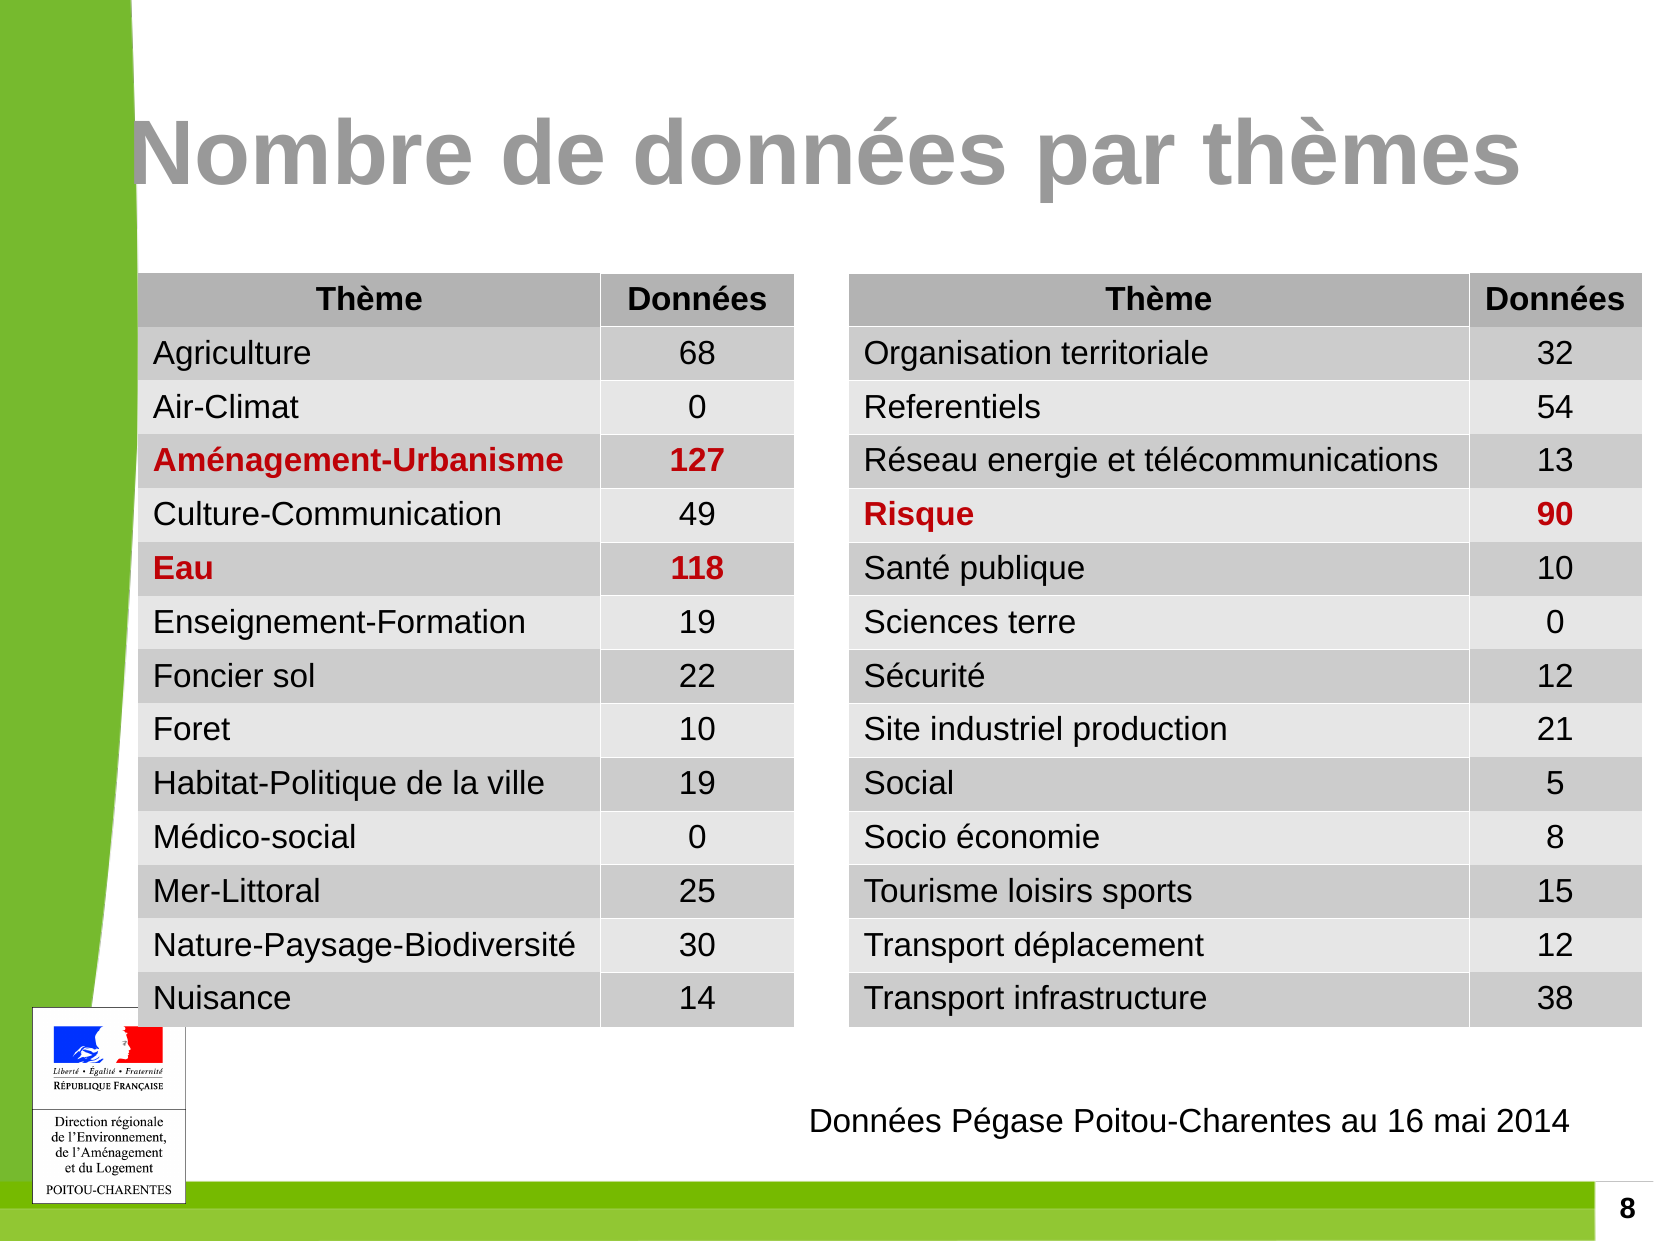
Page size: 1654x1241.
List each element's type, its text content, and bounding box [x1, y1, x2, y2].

table_cell [794, 434, 849, 488]
table_cell Culture-Communication [138, 488, 600, 542]
table_cell [794, 972, 849, 1027]
table_cell Santé publique [849, 543, 1469, 595]
table_cell Socio économie [849, 812, 1469, 864]
table_cell 12 [1470, 649, 1642, 703]
table_cell 127 [601, 435, 794, 488]
table_cell [794, 918, 849, 972]
table_cell [794, 327, 849, 380]
table_cell 0 [601, 381, 794, 434]
table_cell 21 [1470, 703, 1642, 757]
table_cell [794, 703, 849, 757]
table_cell Site industriel production [849, 704, 1469, 757]
text_box Données Pégase Poitou-Charentes au 16 mai 2014 [740, 1103, 1640, 1139]
table_cell 0 [601, 812, 794, 864]
table_cell [794, 811, 849, 865]
table_cell Organisation territoriale [849, 327, 1469, 380]
table_cell Transport déplacement [849, 919, 1469, 972]
table_cell Transport infrastructure [849, 973, 1469, 1027]
table_cell 15 [1470, 865, 1642, 918]
table_cell 14 [601, 973, 794, 1027]
table_cell 25 [601, 865, 794, 918]
table_cell Referentiels [849, 381, 1469, 434]
table_cell [794, 488, 849, 542]
table_cell 0 [1470, 596, 1642, 649]
table_header Données [1470, 273, 1642, 327]
table_cell 32 [1470, 327, 1642, 380]
table_cell [794, 865, 849, 918]
table_cell Eau [138, 542, 600, 596]
table_cell Habitat-Politique de la ville [138, 757, 600, 811]
table_cell Nuisance [138, 972, 600, 1027]
table_cell 22 [601, 650, 794, 703]
table_cell 13 [1470, 434, 1642, 488]
table_header Données [601, 274, 794, 326]
table_cell 19 [601, 758, 794, 811]
table_cell [794, 596, 849, 649]
table_cell Sécurité [849, 650, 1469, 703]
table_cell Nature-Paysage-Biodiversité [138, 918, 600, 972]
table_cell 38 [1470, 972, 1642, 1027]
table_cell 30 [601, 919, 794, 972]
table_cell Foncier sol [138, 649, 600, 703]
table_header Thème [849, 274, 1469, 326]
table_cell 5 [1470, 757, 1642, 811]
table_cell [794, 757, 849, 811]
table_cell 10 [1470, 542, 1642, 596]
table_cell Air-Climat [138, 380, 600, 434]
table_cell [794, 542, 849, 596]
table_cell 19 [601, 596, 794, 649]
table_cell Médico-social [138, 811, 600, 865]
table_cell 90 [1470, 488, 1642, 542]
table_cell 8 [1470, 811, 1642, 865]
table_cell 54 [1470, 380, 1642, 434]
table_cell Tourisme loisirs sports [849, 865, 1469, 918]
table_cell [794, 380, 849, 434]
table_cell Aménagement-Urbanisme [138, 434, 600, 488]
table_cell Foret [138, 703, 600, 757]
table_cell Agriculture [138, 327, 600, 380]
table_cell Mer-Littoral [138, 865, 600, 918]
table_header Thème [138, 273, 600, 327]
table_cell Social [849, 758, 1469, 811]
table_cell Risque [849, 489, 1469, 542]
table_cell Sciences terre [849, 596, 1469, 649]
table_cell Réseau energie et télécommunications [849, 435, 1469, 488]
table_cell 12 [1470, 918, 1642, 972]
table_cell Enseignement-Formation [138, 596, 600, 649]
table_cell 68 [601, 327, 794, 380]
table_header [794, 273, 849, 327]
table_cell 118 [601, 543, 794, 595]
table_cell 10 [601, 704, 794, 757]
title Nombre de données par thèmes [82, 49, 1571, 257]
picture [0, 0, 1654, 1241]
table_cell 49 [601, 489, 794, 542]
table_cell [794, 649, 849, 703]
